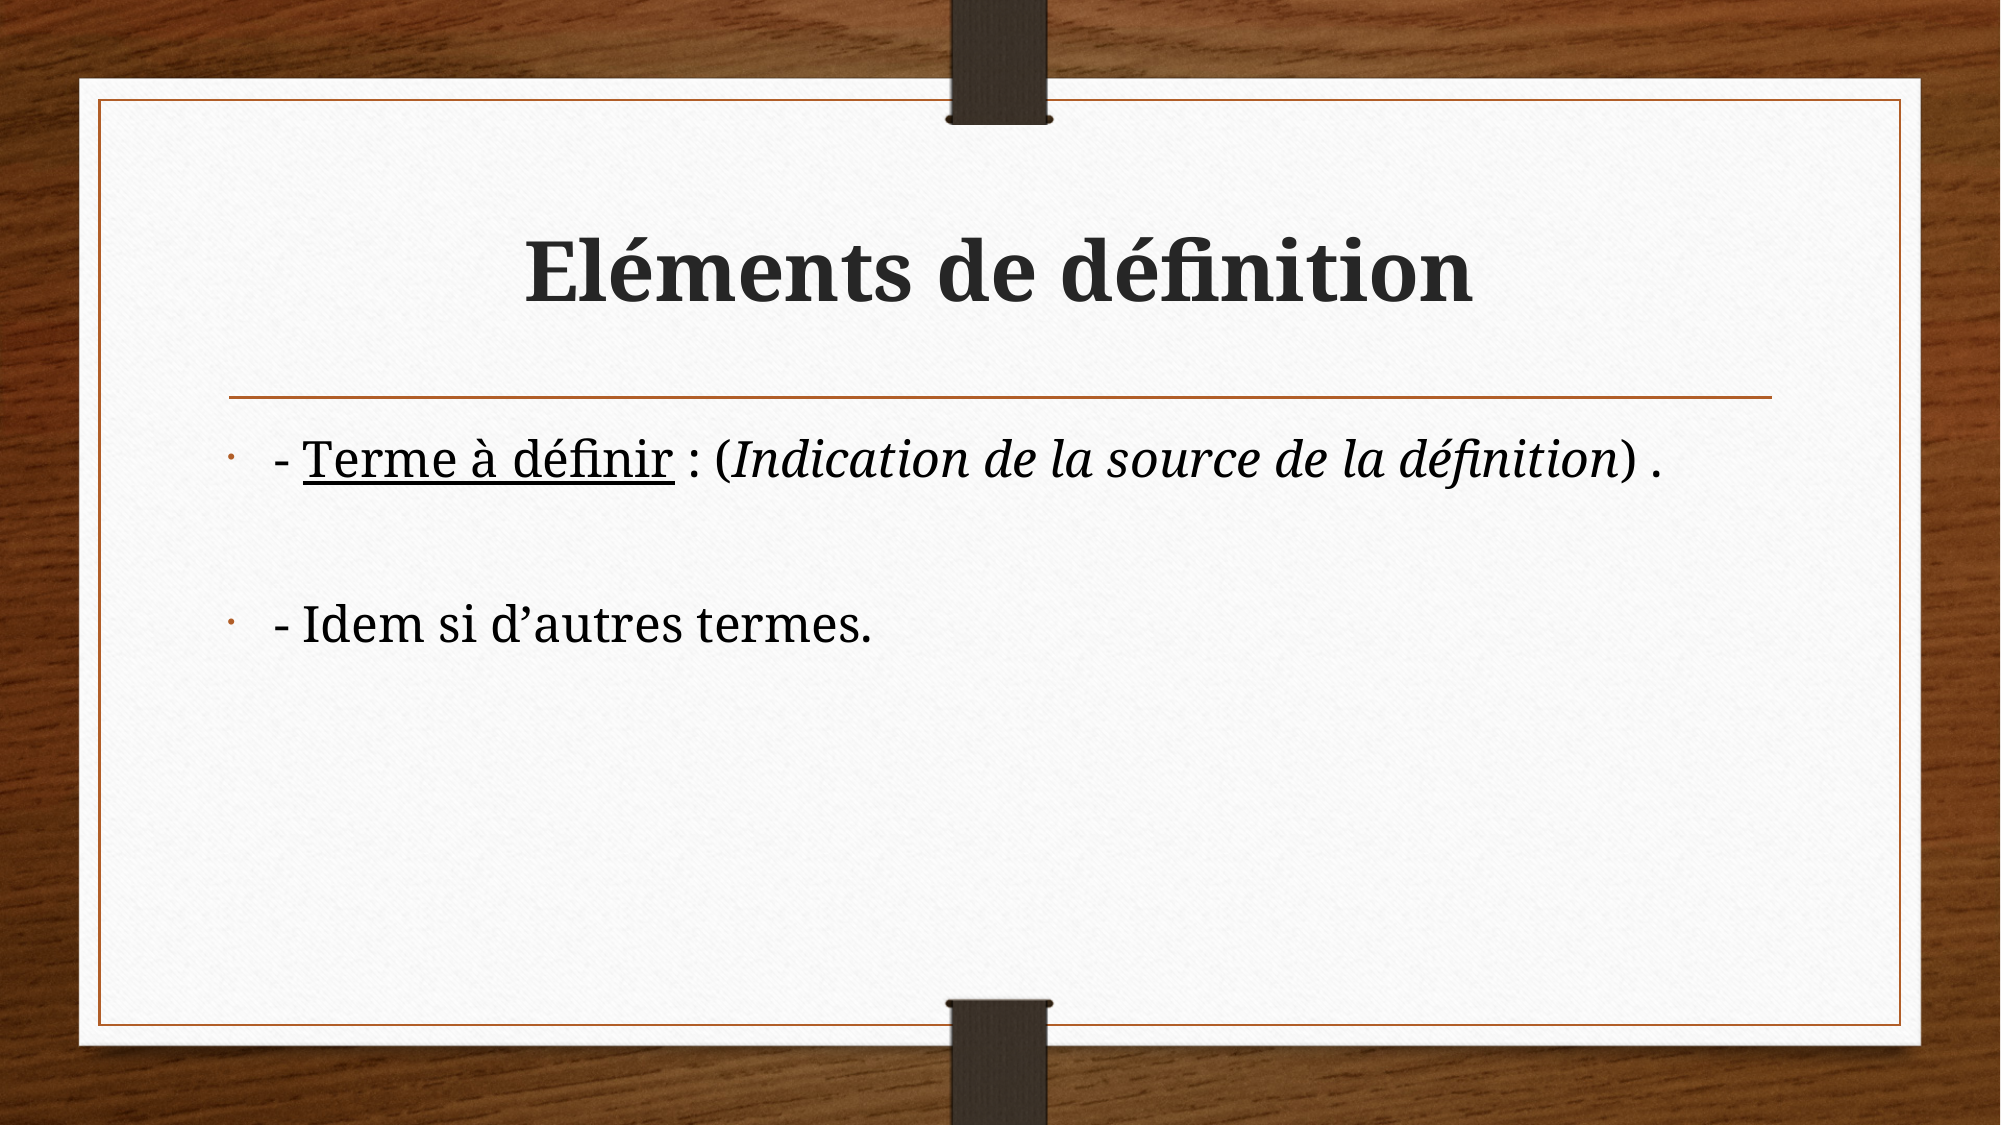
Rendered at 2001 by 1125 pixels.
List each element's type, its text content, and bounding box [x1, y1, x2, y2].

title Eléments de définition [212, 161, 1788, 376]
list - Terme à définir : (Indication de la source de la définition) . - Idem si d’autres termes. [212, 419, 1788, 964]
